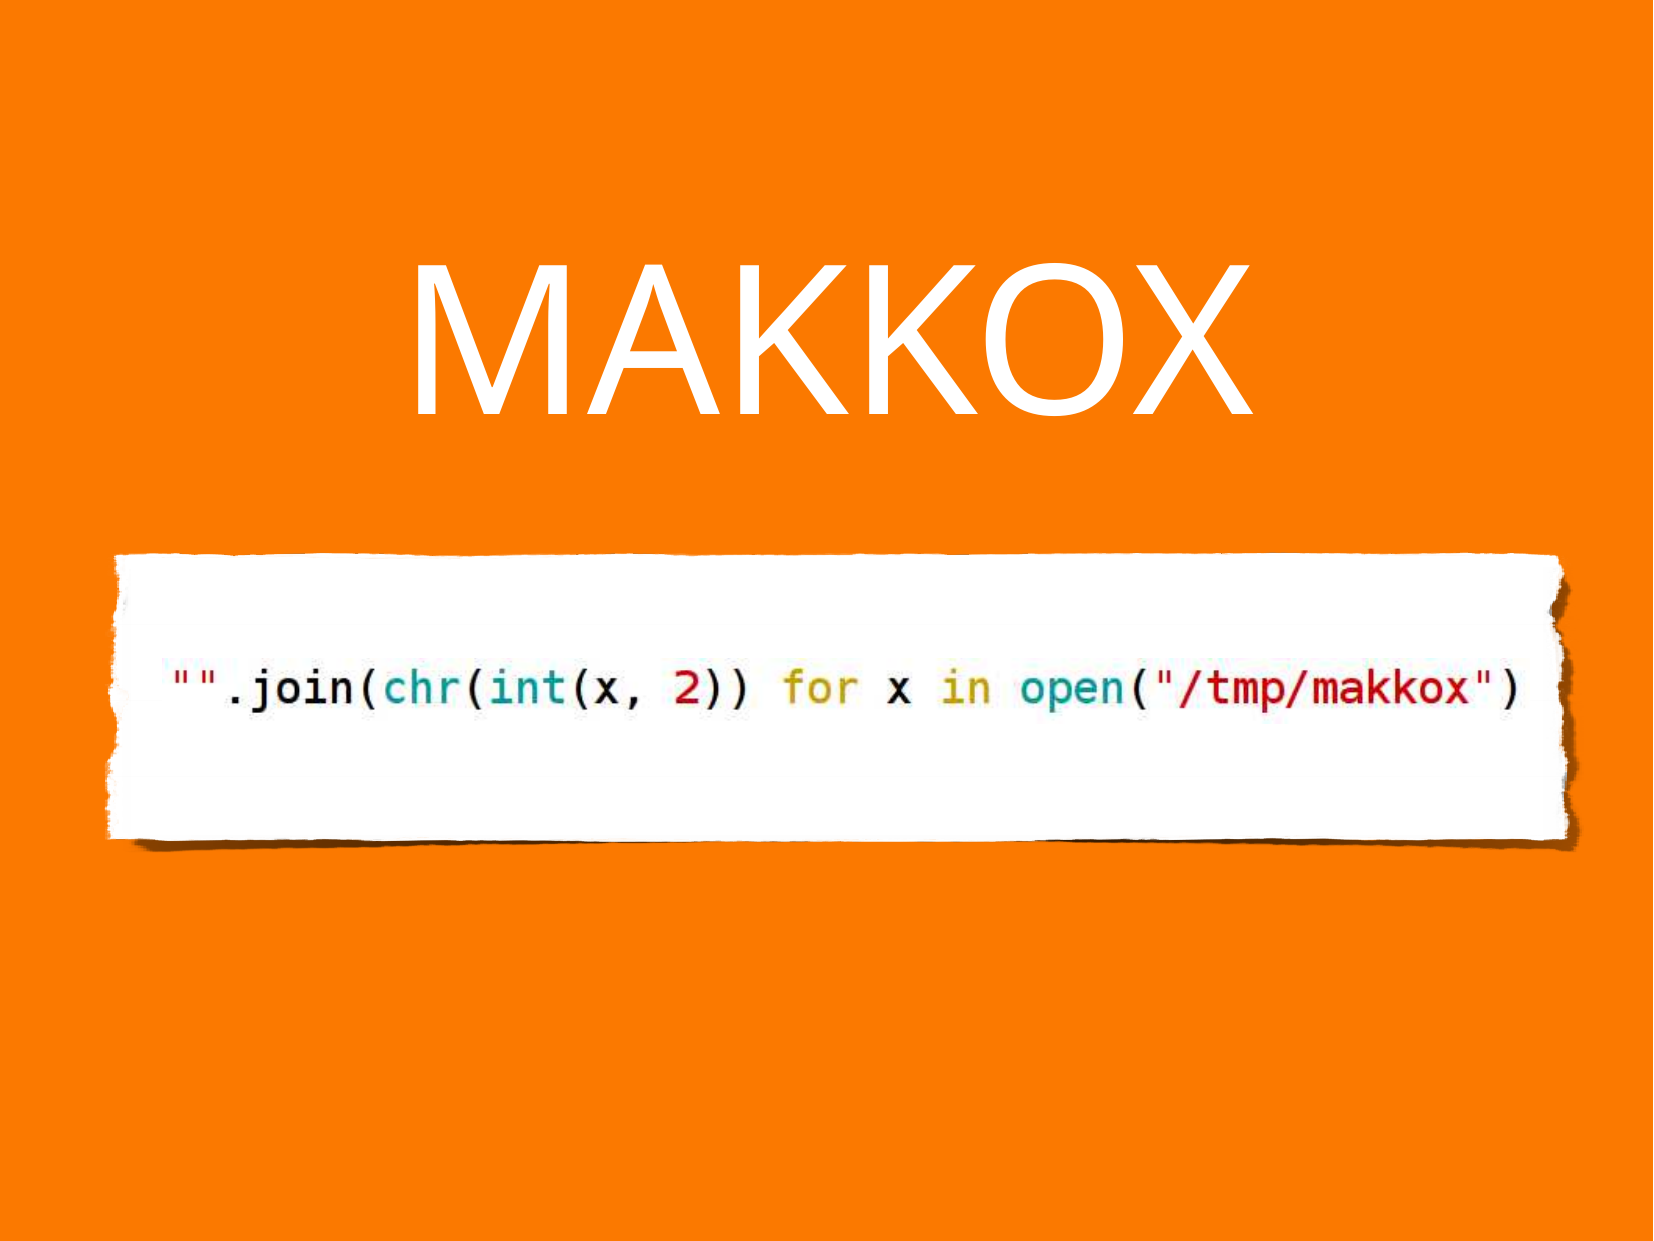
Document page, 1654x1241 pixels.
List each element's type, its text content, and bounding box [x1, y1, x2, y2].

picture [98, 549, 1584, 853]
text_box MAKKOX [0, 185, 1653, 451]
